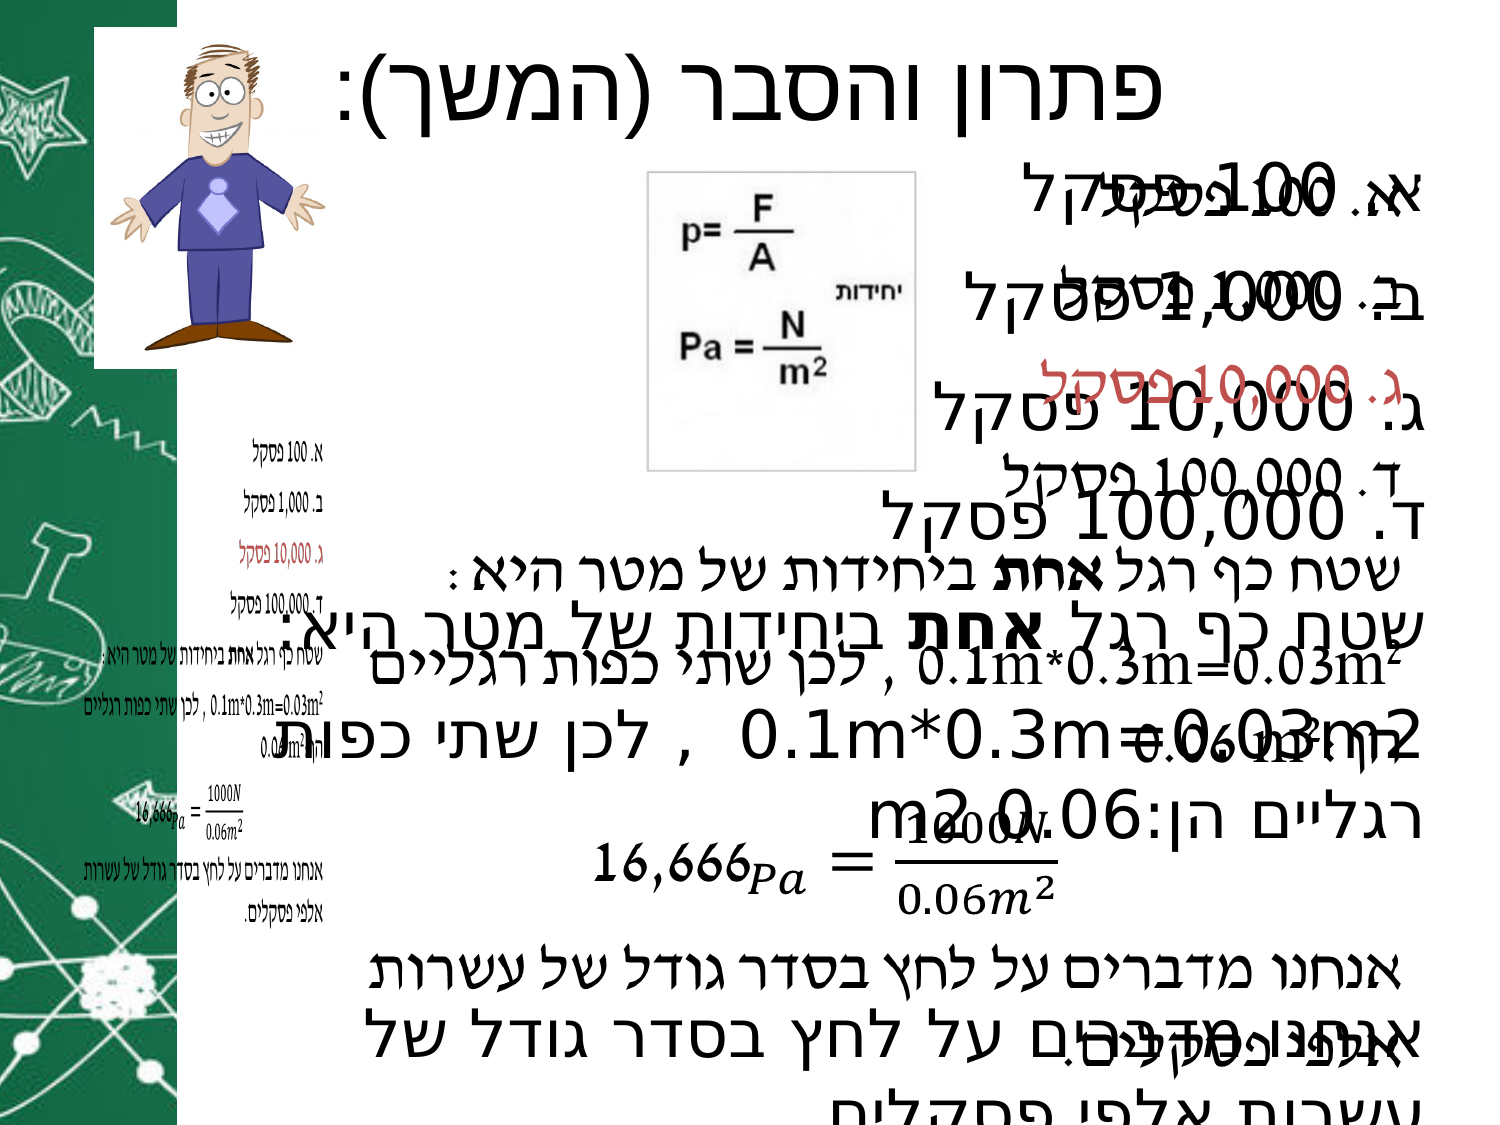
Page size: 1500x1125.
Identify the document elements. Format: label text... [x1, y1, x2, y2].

title פתרון והסבר (המשך): [177, 21, 1425, 137]
picture [631, 162, 930, 486]
picture [0, 0, 340, 1125]
list [257, 137, 1442, 1125]
